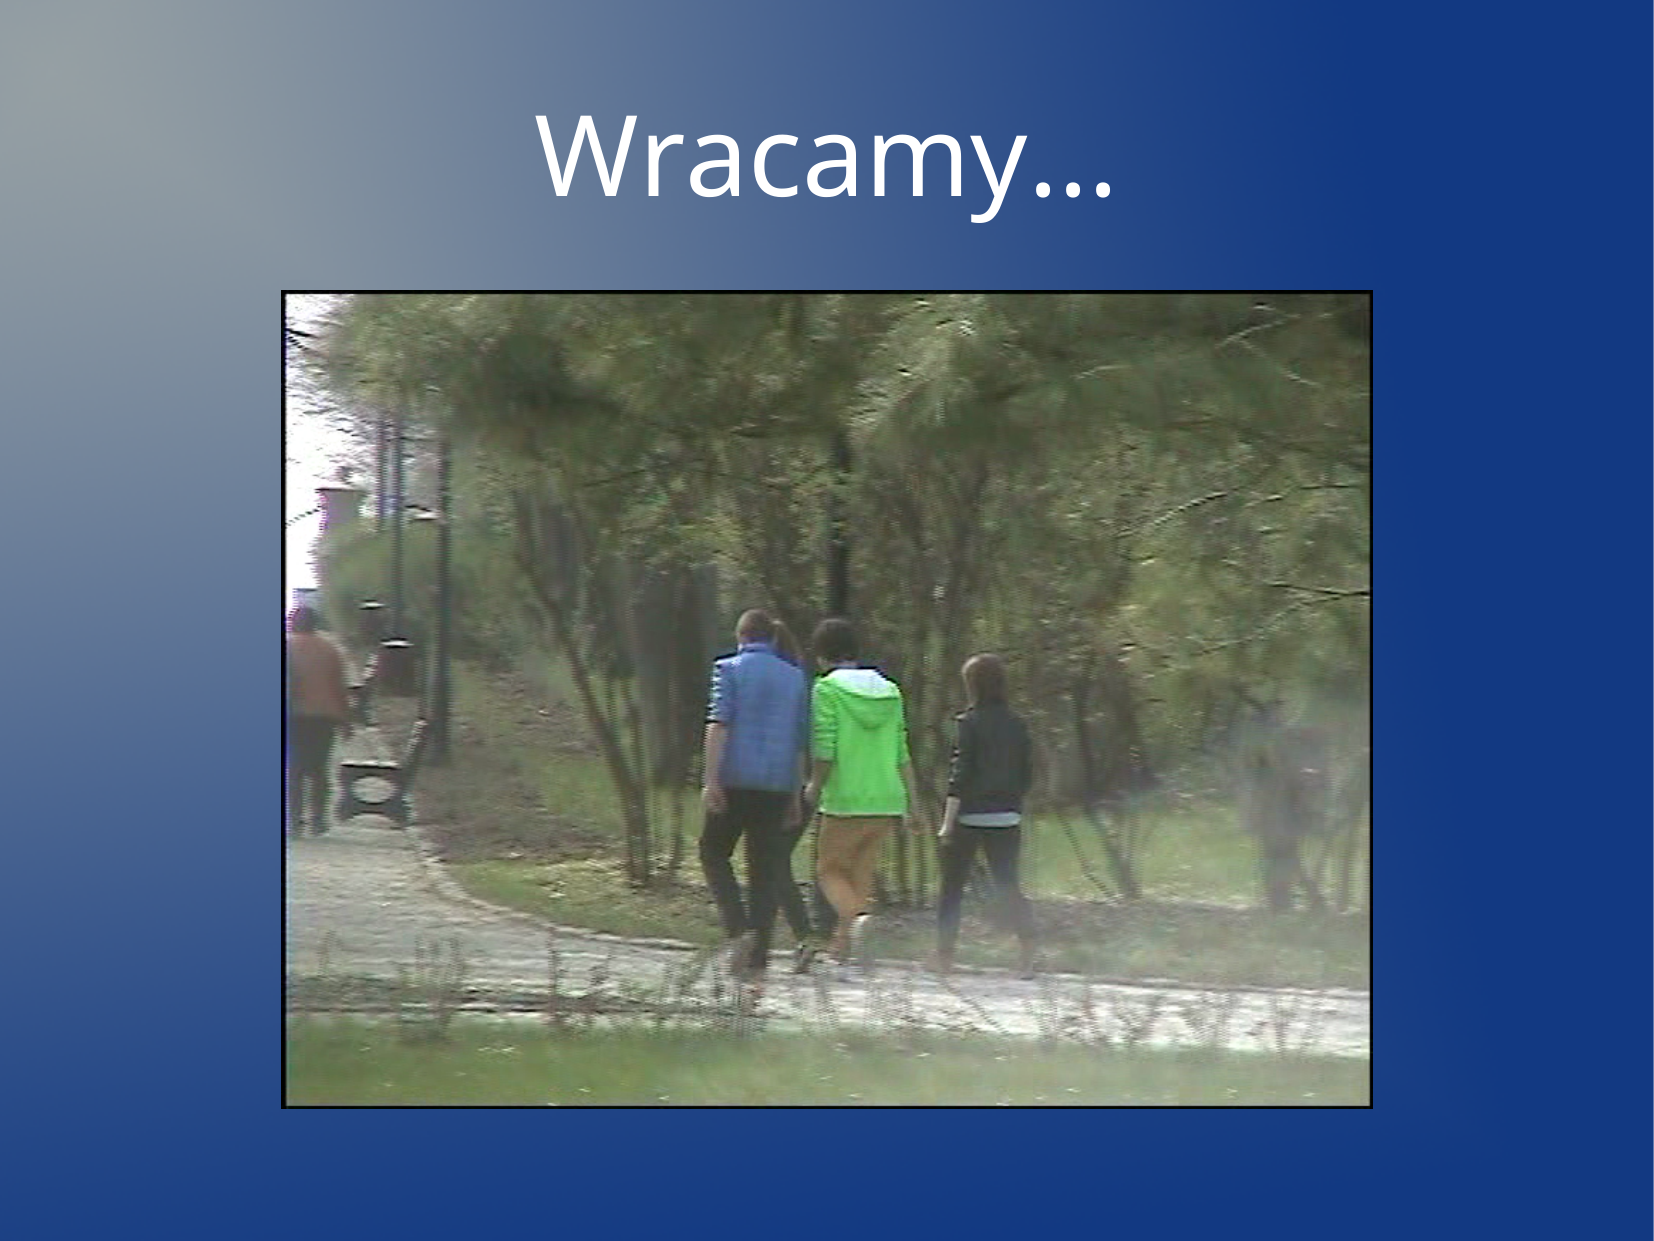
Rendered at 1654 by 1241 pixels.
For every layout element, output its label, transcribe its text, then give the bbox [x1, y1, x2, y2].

title Wracamy... [82, 49, 1571, 257]
picture [0, 0, 1654, 1241]
